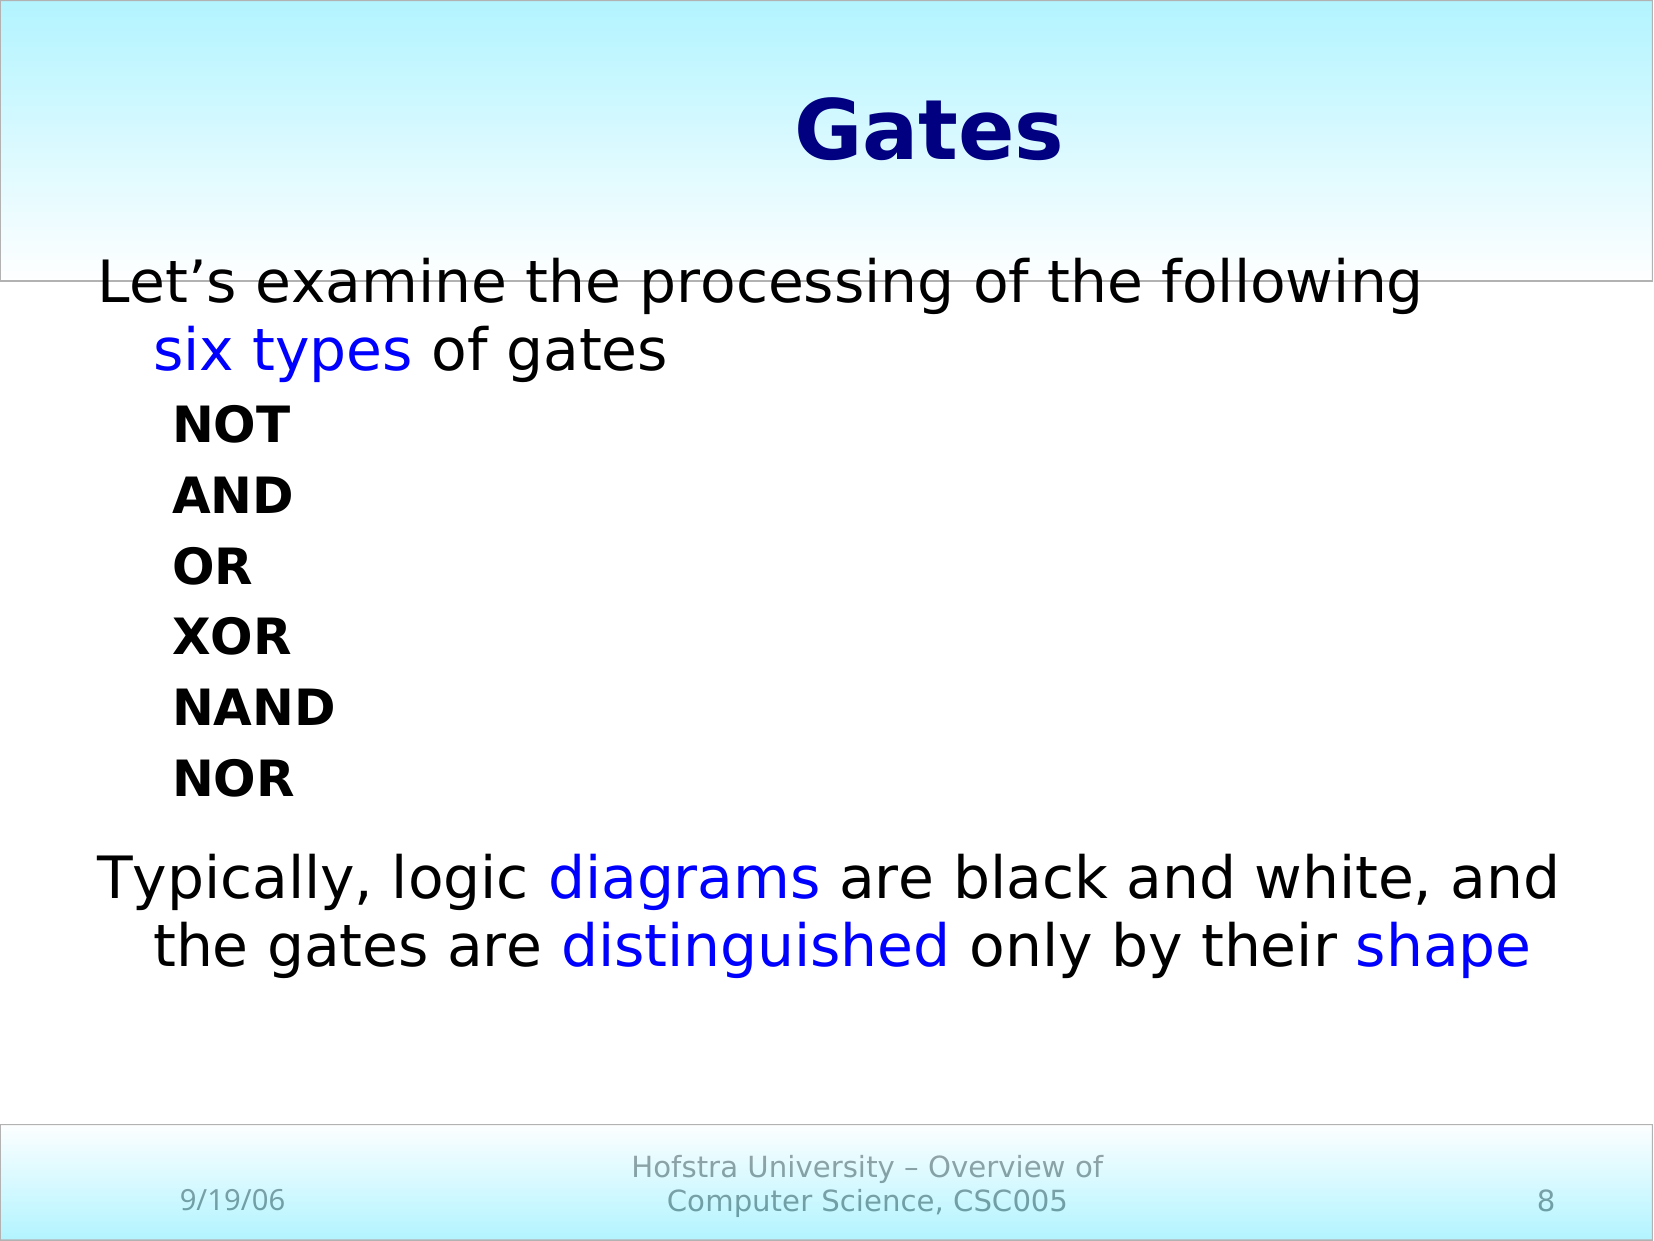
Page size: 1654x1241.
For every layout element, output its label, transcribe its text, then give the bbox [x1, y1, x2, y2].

title Gates [247, 27, 1612, 235]
list Let’s examine the processing of the following six types of gates NOT AND OR XOR NAND NOR Typically, logic diagrams are black and white, and the gates are distinguished only by their shape [82, 240, 1612, 1241]
